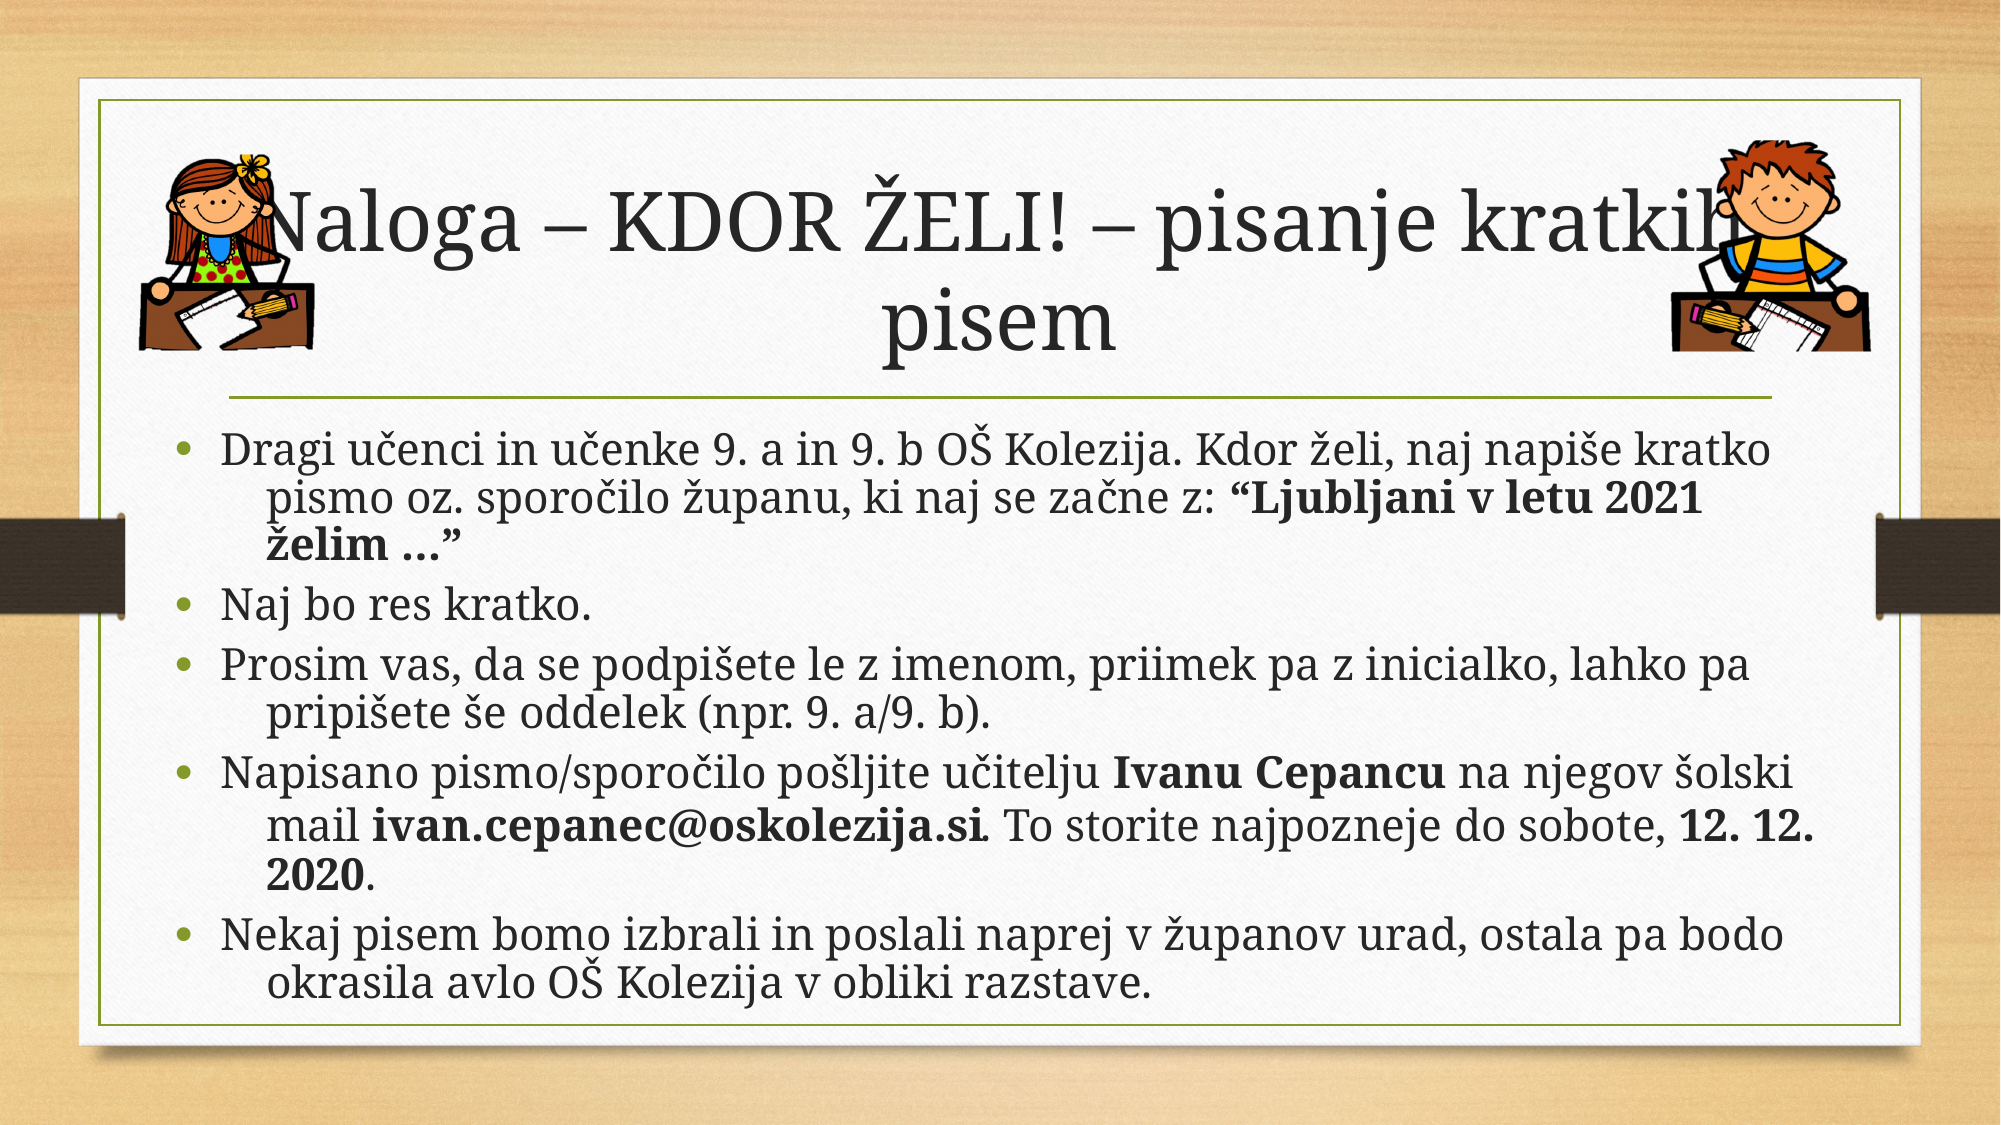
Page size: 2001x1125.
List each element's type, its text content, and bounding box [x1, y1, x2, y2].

list Dragi učenci in učenke 9. a in 9. b OŠ Kolezija. Kdor želi, naj napiše kratko pismo oz. sporočilo županu, ki naj se začne z: “Ljubljani v letu 2021 želim …” Naj bo res kratko. Prosim vas, da se podpišete le z imenom, priimek pa z inicialko, lahko pa pripišete še oddelek (npr. 9. a/9. b). Napisano pismo/sporočilo pošljite učitelju Ivanu Cepancu na njegov šolski mail ivan.cepanec@oskolezija.si. To storite najpozneje do sobote, 12. 12. 2020. Nekaj pisem bomo izbrali in poslali naprej v županov urad, ostala pa bodo okrasila avlo OŠ Kolezija v obliki razstave. [160, 419, 1844, 1022]
title Naloga – KDOR ŽELI! – pisanje kratkih pisem [407, 161, 1788, 376]
picture [46, 130, 407, 376]
picture [1586, 122, 1955, 369]
